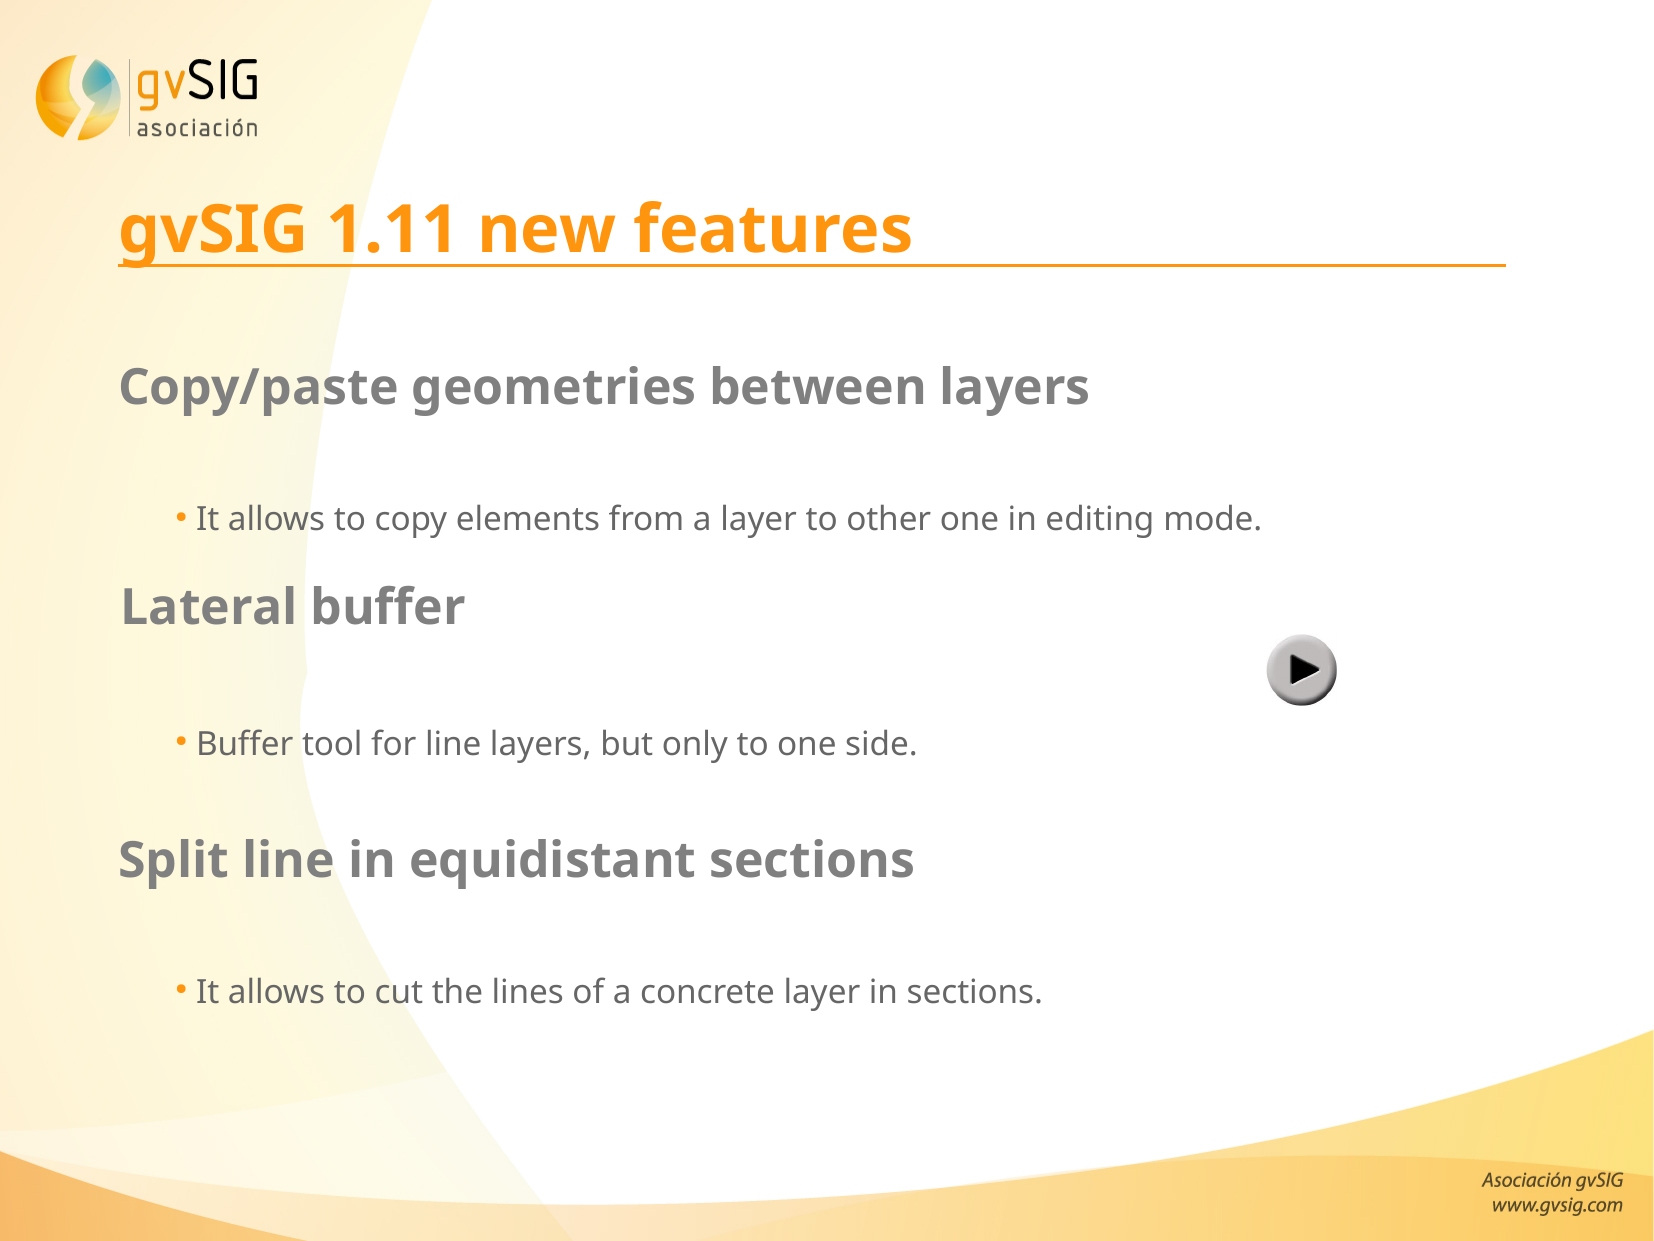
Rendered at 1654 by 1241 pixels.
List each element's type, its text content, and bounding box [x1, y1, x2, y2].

text_box It allows to copy elements from a layer to other one in editing mode. [160, 465, 1369, 519]
text_box Buffer tool for line layers, but only to one side. [160, 689, 1369, 744]
text_box It allows to cut the lines of a concrete layer in sections. [160, 937, 1369, 992]
title Lateral buffer [120, 560, 1533, 650]
title Split line in equidistant sections [118, 813, 1530, 903]
picture [0, 0, 1654, 1241]
title Copy/paste geometries between layers [118, 341, 1530, 430]
title gvSIG 1.11 new features [118, 177, 1607, 276]
